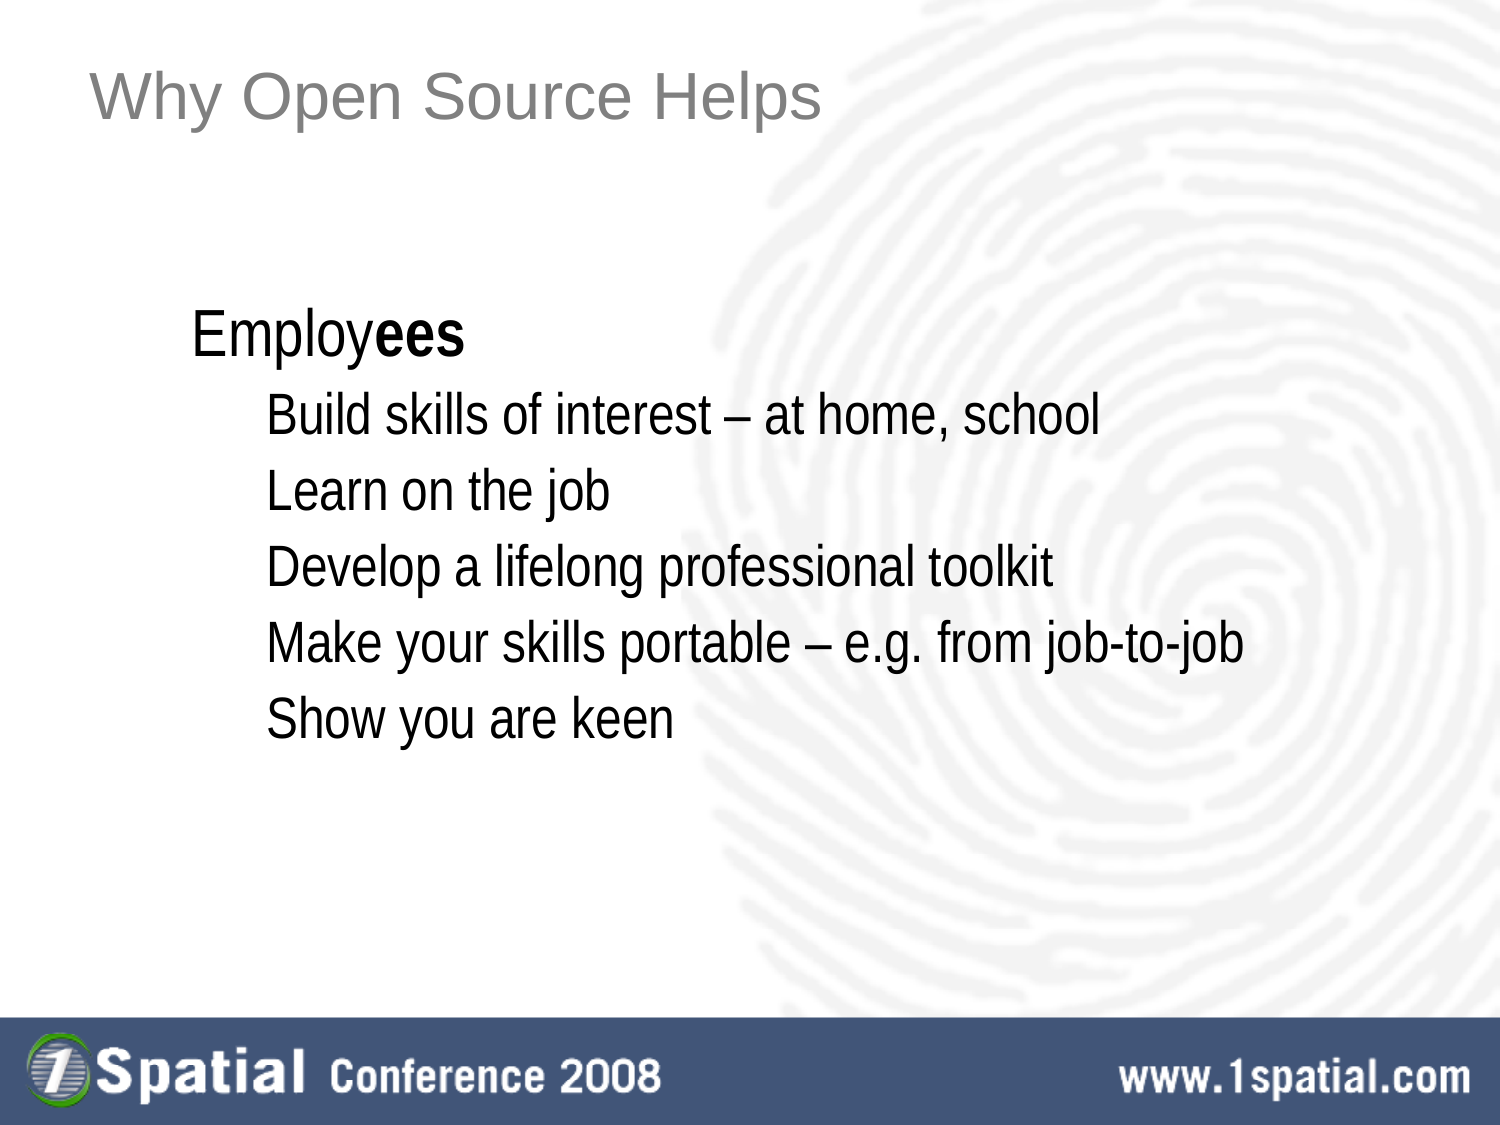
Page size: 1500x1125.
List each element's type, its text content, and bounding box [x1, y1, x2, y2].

list Employees Build skills of interest – at home, school Learn on the job Develop a lifelong professional toolkit Make your skills portable – e.g. from job-to-job Show you are keen [191, 300, 1317, 934]
title Why Open Source Helps [89, 42, 1149, 154]
